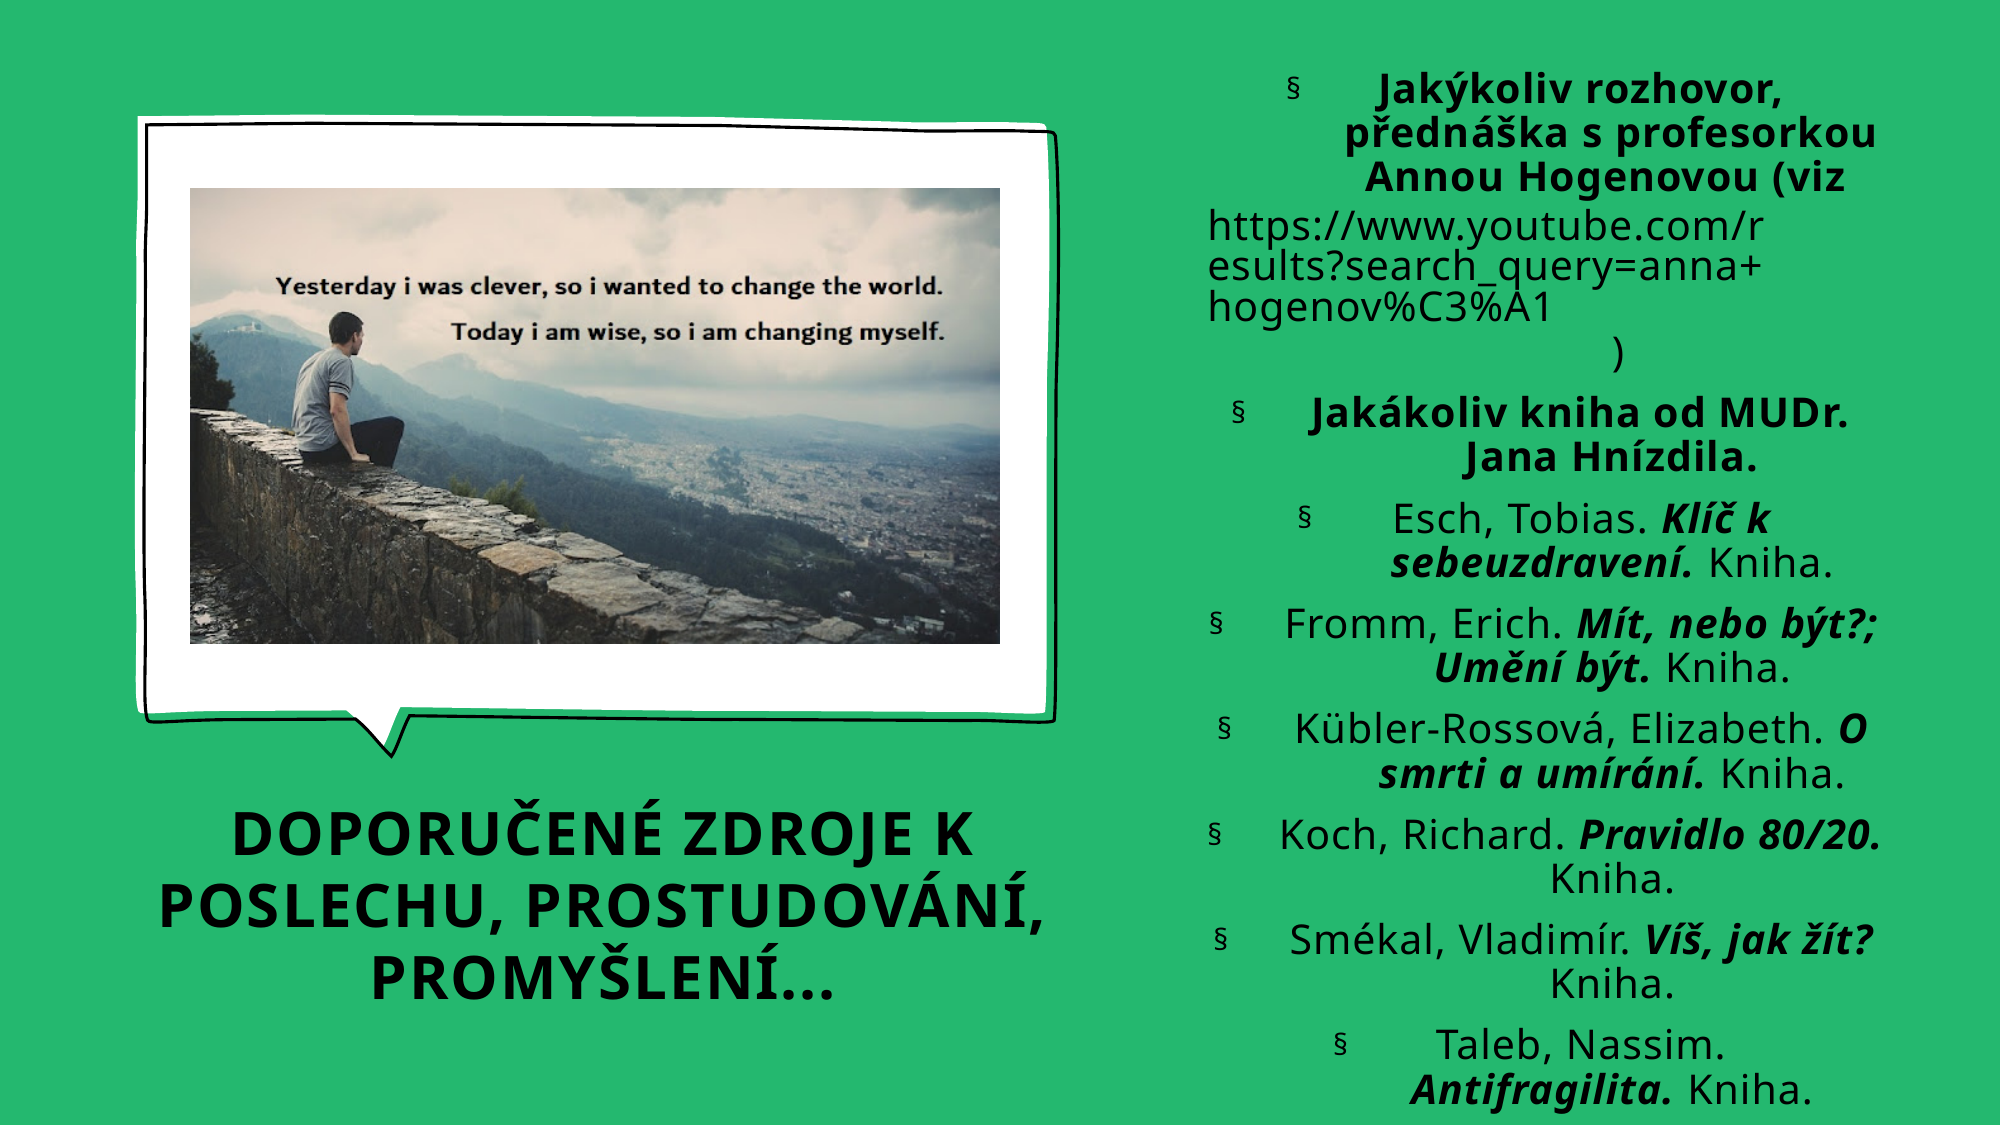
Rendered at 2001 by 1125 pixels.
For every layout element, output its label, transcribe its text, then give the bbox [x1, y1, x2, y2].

title DOPORUČENÉ ZDROJE K POSLECHU, PROSTUDOVÁNÍ, PROMYŠLENÍ... [114, 764, 1092, 1043]
picture [190, 188, 1000, 644]
text_box [0, 0, 2000, 1125]
list Jakýkoliv rozhovor, přednáška s profesorkou Annou Hogenovou (viz https://www.youtube.com/results?search_query=anna+hogenov%C3%A1 ) Jakákoliv kniha od MUDr. Jana Hnízdila. Esch, Tobias. Klíč k sebeuzdravení. Kniha. Fromm, Erich. Mít, nebo být?; Umění být. Kniha. Kübler-Rossová, Elizabeth. O smrti a umírání. Kniha. Koch, Richard. Pravidlo 80/20. Kniha. Smékal, Vladimír. Víš, jak žít? Kniha. Taleb, Nassim. Antifragilita. Kniha. [1192, 60, 1910, 1050]
